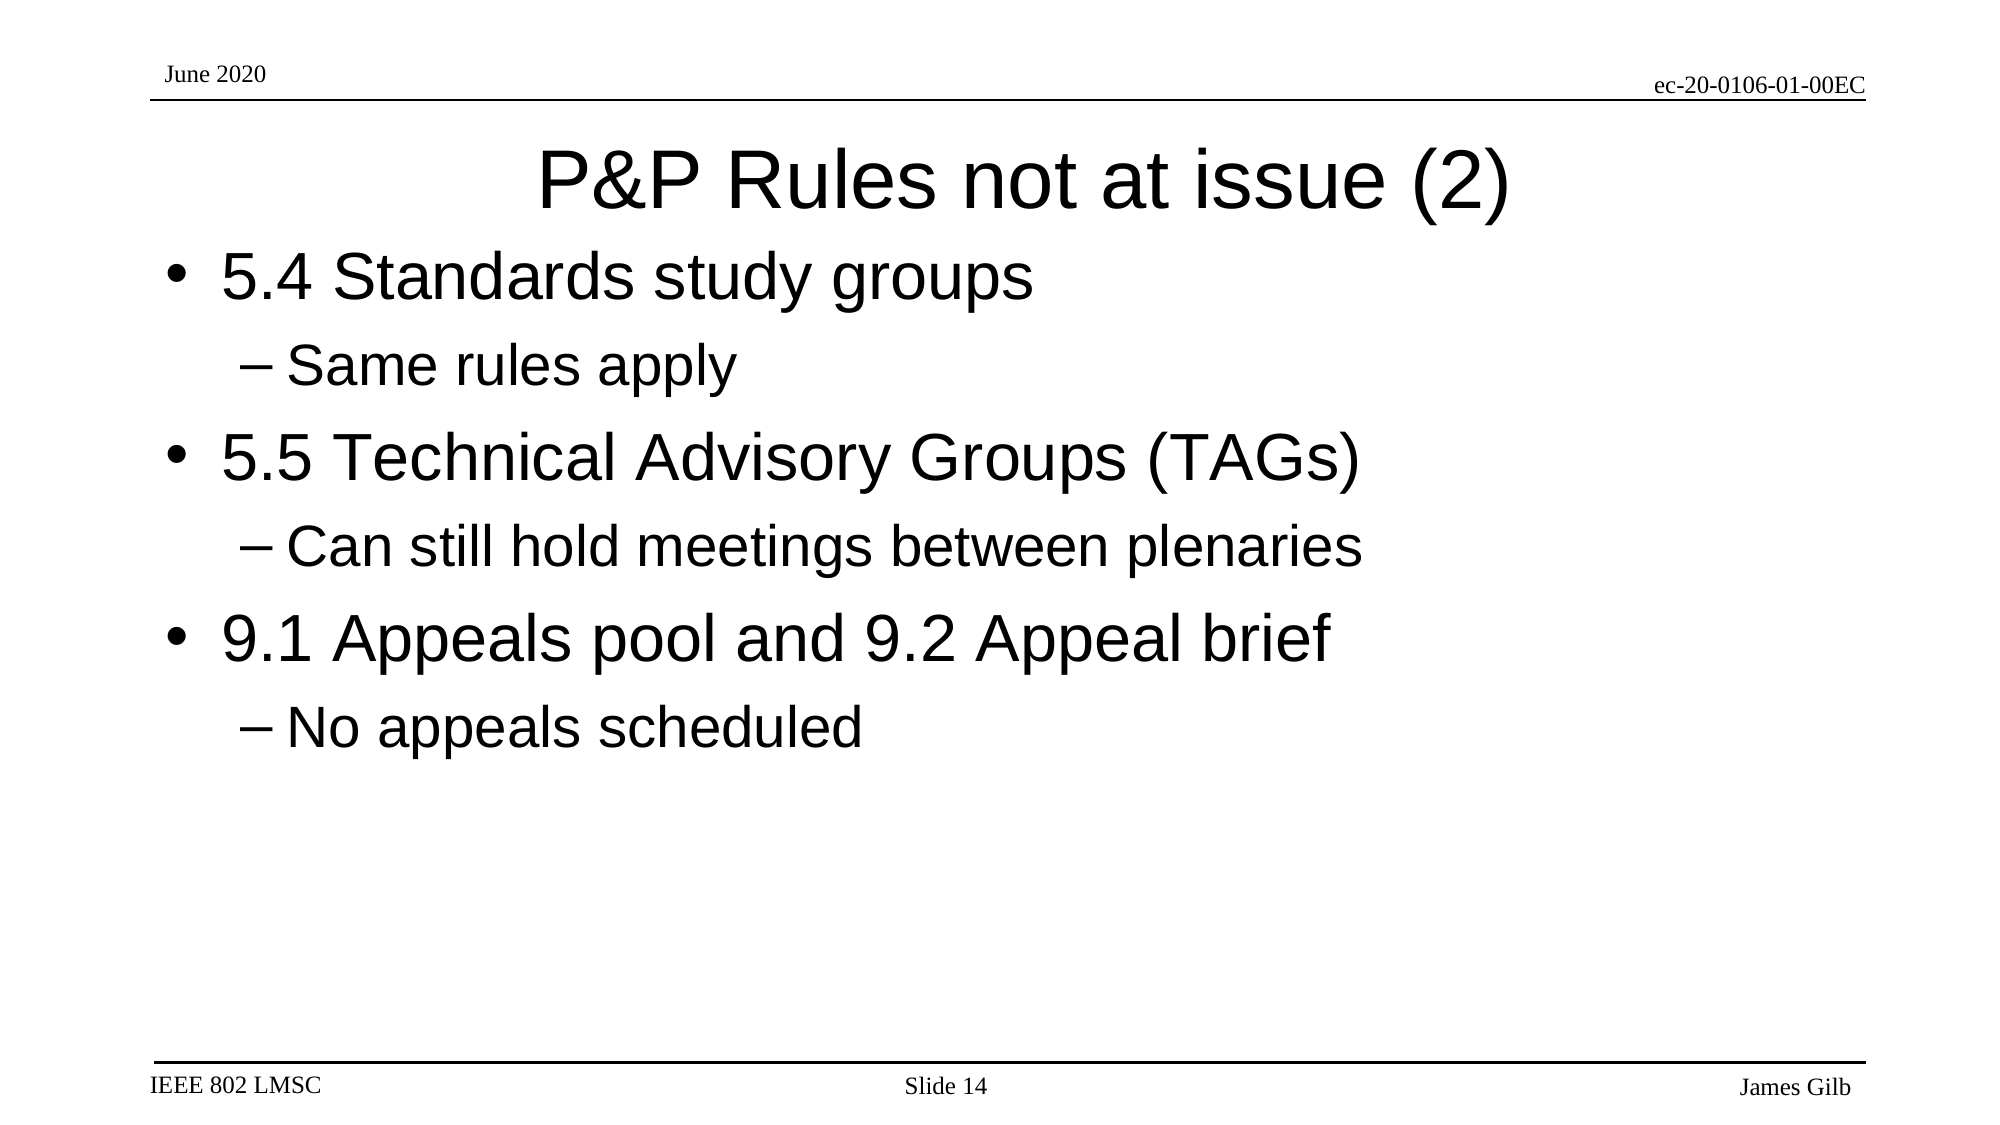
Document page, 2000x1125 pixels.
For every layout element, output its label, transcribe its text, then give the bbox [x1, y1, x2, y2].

title P&P Rules not at issue (2) [149, 112, 1900, 238]
list 5.4 Standards study groups Same rules apply 5.5 Technical Advisory Groups (TAGs) Can still hold meetings between plenaries 9.1 Appeals pool and 9.2 Appeal brief No appeals scheduled [150, 224, 1900, 1036]
